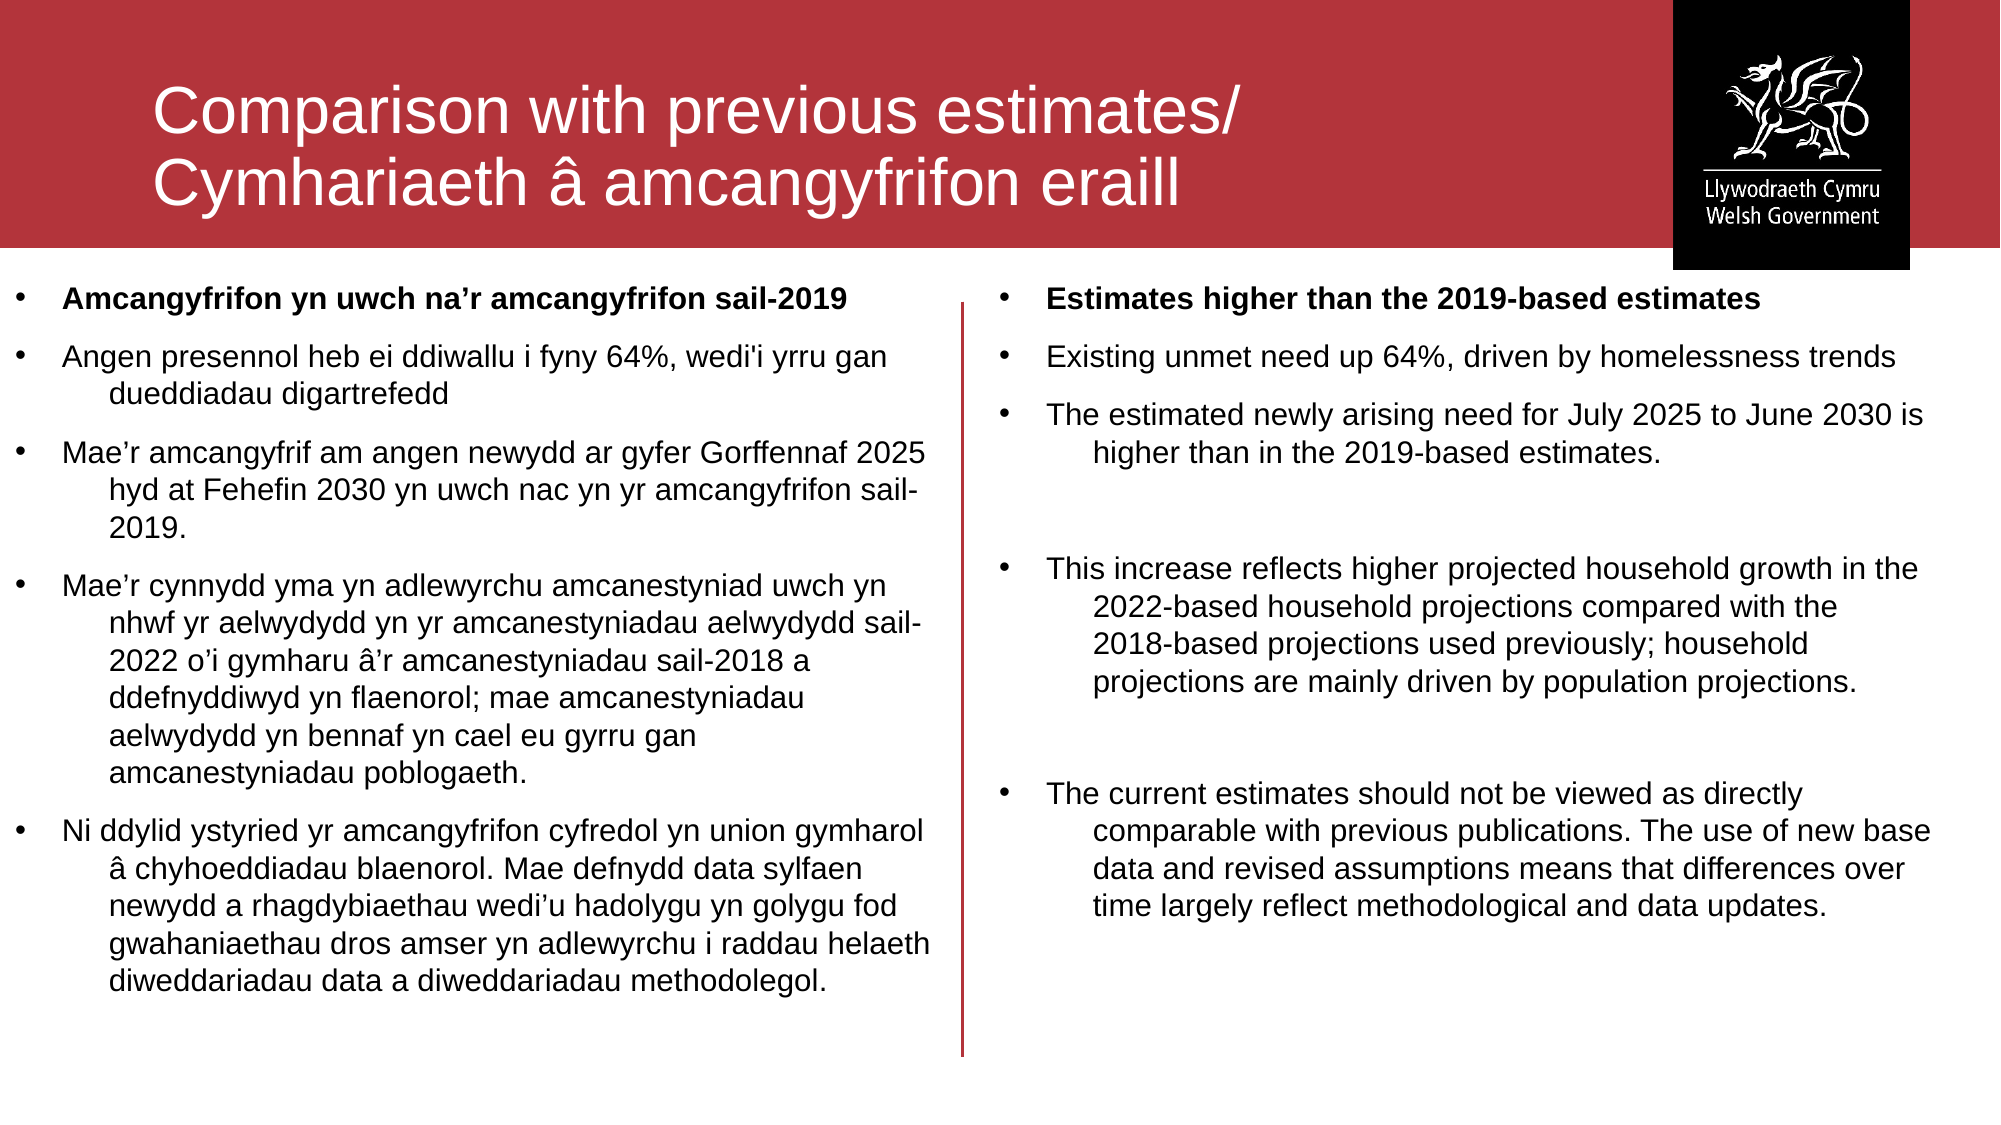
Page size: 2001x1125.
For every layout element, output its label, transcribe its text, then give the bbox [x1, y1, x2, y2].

title Comparison with previous estimates/ Cymhariaeth â amcangyfrifon eraill [137, 68, 1655, 233]
text_box Amcangyfrifon yn uwch na’r amcangyfrifon sail-2019 Angen presennol heb ei ddiwallu i fyny 64%, wedi'i yrru gan dueddiadau digartrefedd Mae’r amcangyfrif am angen newydd ar gyfer Gorffennaf 2025 hyd at Fehefin 2030 yn uwch nac yn yr amcangyfrifon sail-2019. Mae’r cynnydd yma yn adlewyrchu amcanestyniad uwch yn nhwf yr aelwydydd yn yr amcanestyniadau aelwydydd sail-2022 o’i gymharu â’r amcanestyniadau sail-2018 a ddefnyddiwyd yn flaenorol; mae amcanestyniadau aelwydydd yn bennaf yn cael eu gyrru gan amcanestyniadau poblogaeth. Ni ddylid ystyried yr amcangyfrifon cyfredol yn union gymharol â chyhoeddiadau blaenorol. Mae defnydd data sylfaen newydd a rhagdybiaethau wedi’u hadolygu yn golygu fod gwahaniaethau dros amser yn adlewyrchu i raddau helaeth diweddariadau data a diweddariadau methodolegol. [0, 270, 961, 1103]
text_box Estimates higher than the 2019-based estimates Existing unmet need up 64%, driven by homelessness trends The estimated newly arising need for July 2025 to June 2030 is higher than in the 2019‑based estimates. This increase reflects higher projected household growth in the 2022‑based household projections compared with the 2018‑based projections used previously; household projections are mainly driven by population projections. The current estimates should not be viewed as directly comparable with previous publications. The use of new base data and revised assumptions means that differences over time largely reflect methodological and data updates. [984, 270, 1970, 1043]
